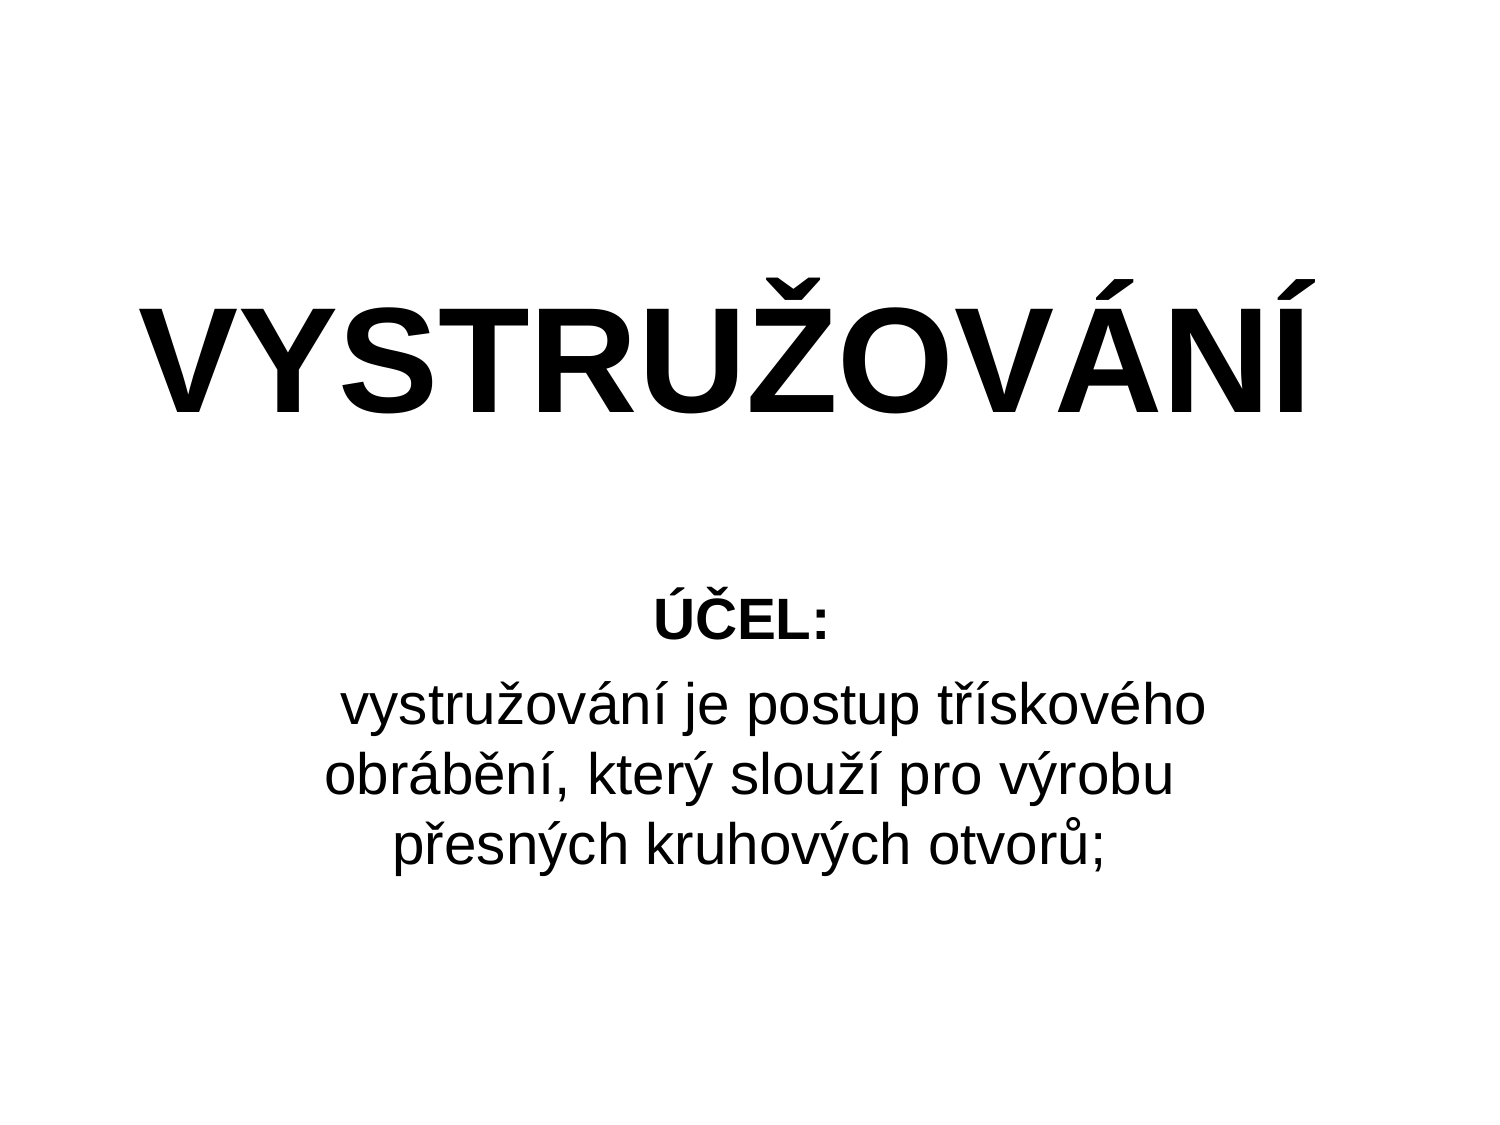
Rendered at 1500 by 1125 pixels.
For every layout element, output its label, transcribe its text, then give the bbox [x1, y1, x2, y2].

subtitle ÚČEL: vystružování je postup třískového obrábění, který slouží pro výrobu přesných kruhových otvorů; [225, 574, 1276, 925]
title VYSTRUŽOVÁNÍ [88, 231, 1364, 473]
